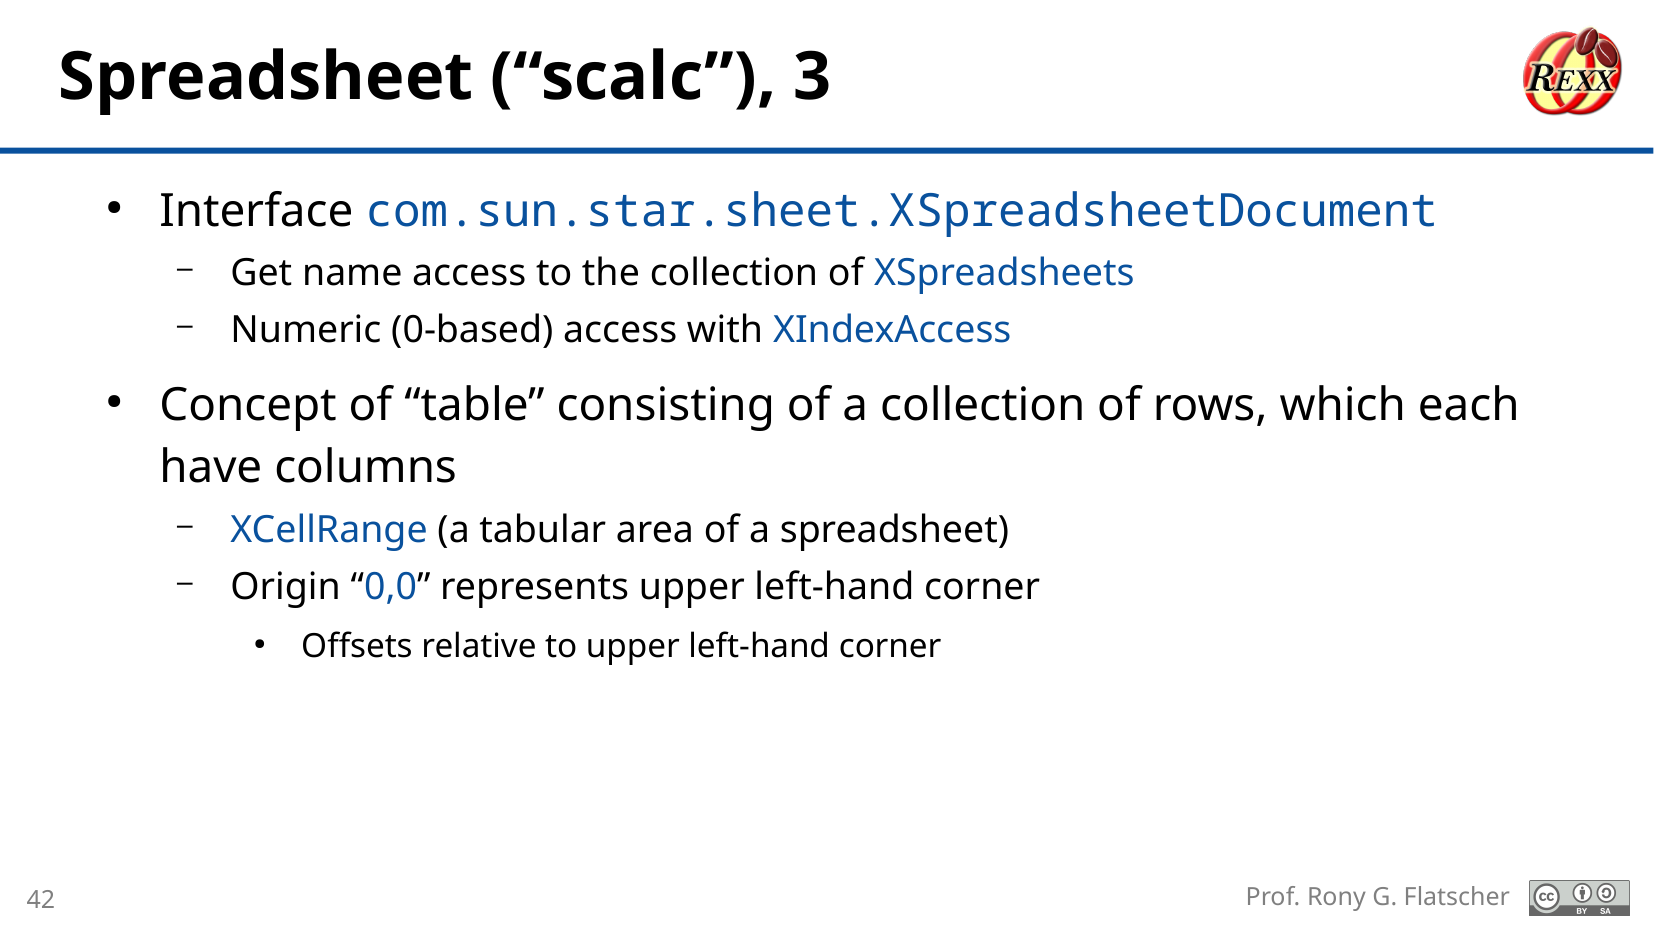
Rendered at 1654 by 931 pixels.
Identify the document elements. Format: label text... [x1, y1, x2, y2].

list Interface com.sun.star.sheet.XSpreadsheetDocument Get name access to the collection of XSpreadsheets Numeric (0-based) access with XIndexAccess Concept of “table” consisting of a collection of rows, which each have columns XCellRange (a tabular area of a spreadsheet) Origin “0,0” represents upper left-hand corner Offsets relative to upper left-hand corner [88, 177, 1577, 857]
title Spreadsheet (“scalc”), 3 [0, 0, 1625, 148]
